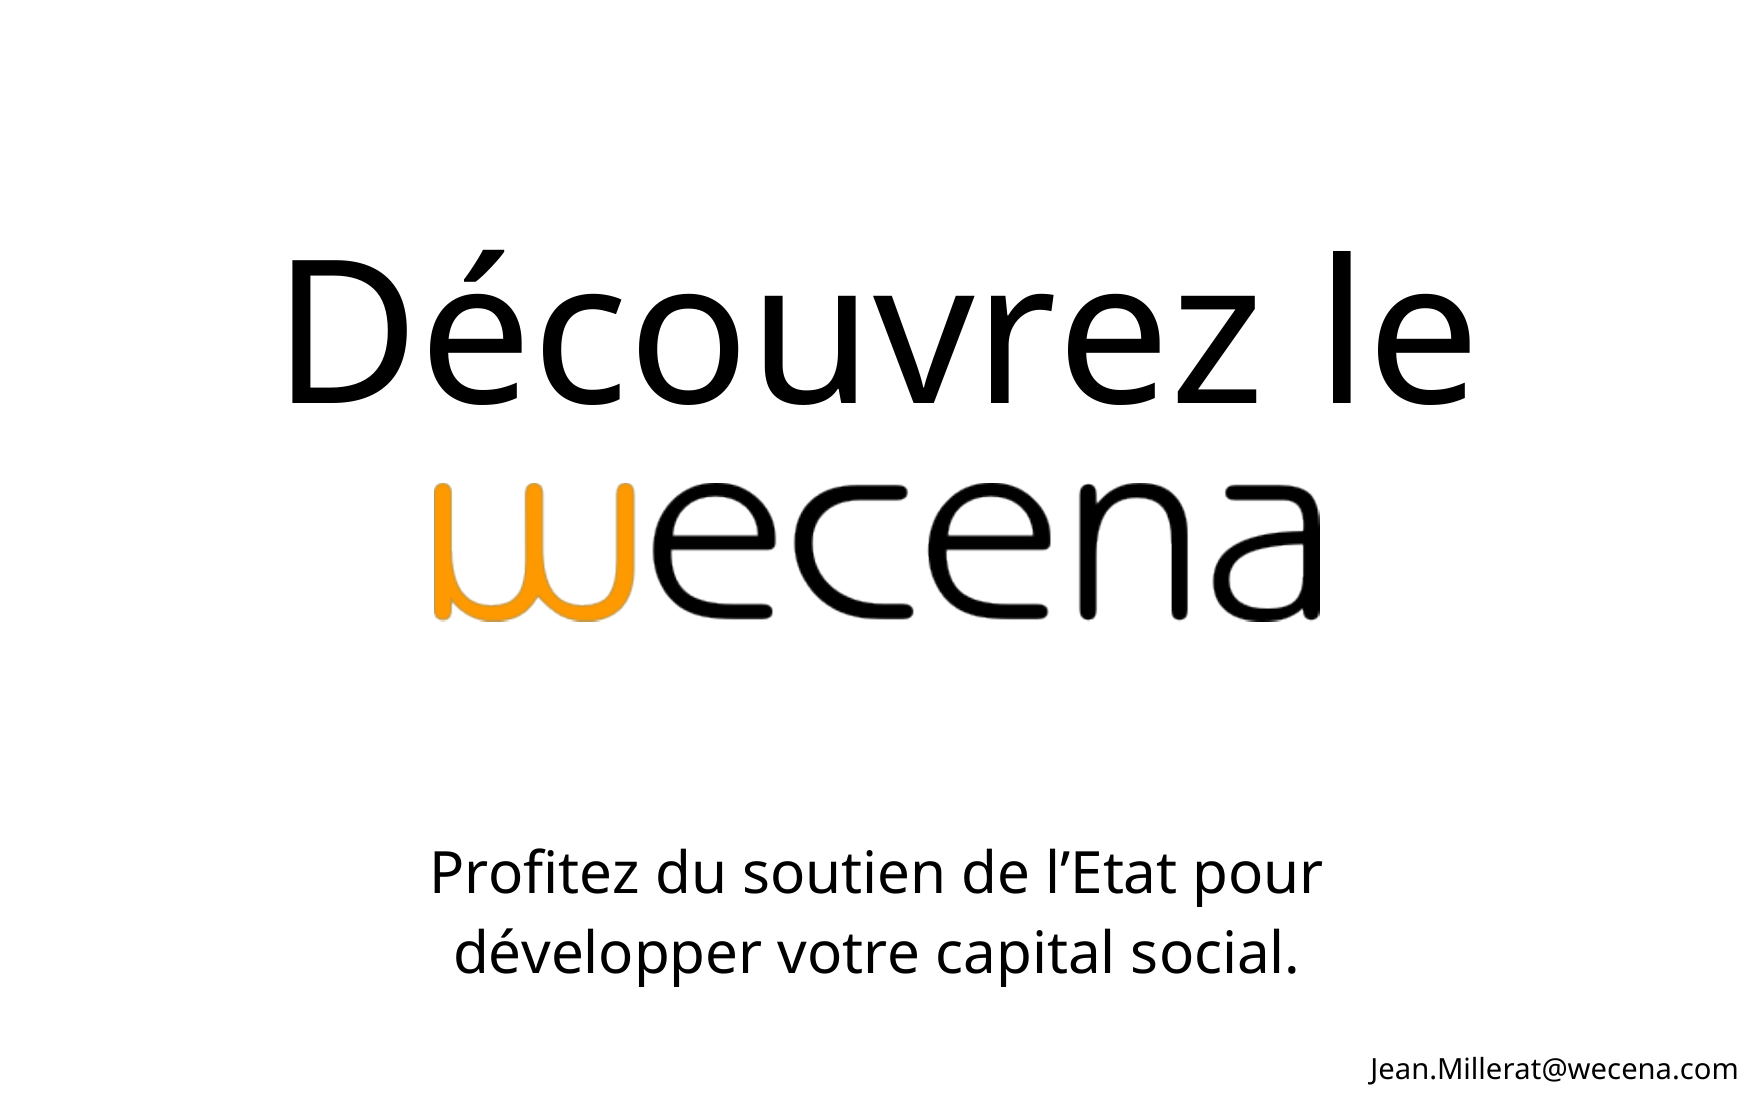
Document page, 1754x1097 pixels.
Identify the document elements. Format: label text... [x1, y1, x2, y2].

subtitle Profitez du soutien de l’Etat pour développer votre capital social. [262, 823, 1491, 1005]
title Découvrez le [131, 198, 1623, 453]
picture [434, 483, 1320, 622]
